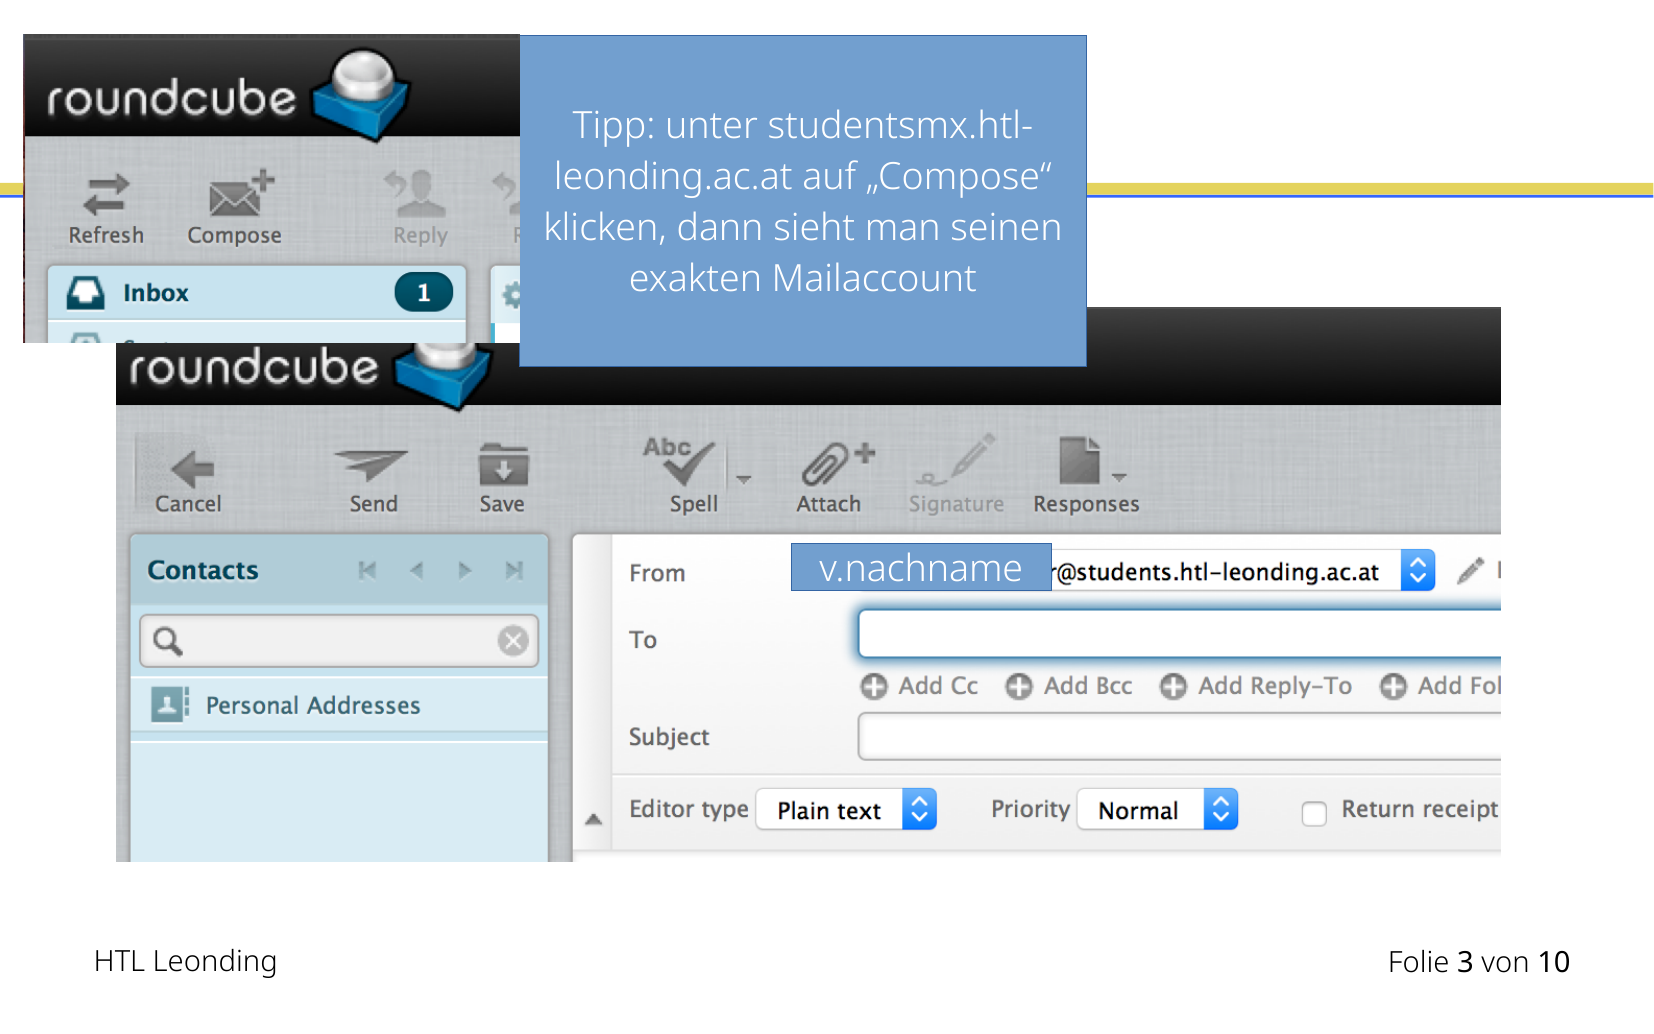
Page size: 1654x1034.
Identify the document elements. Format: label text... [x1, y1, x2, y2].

text_box v.nachname [791, 543, 1052, 591]
text_box Tipp: unter studentsmx.htl-leonding.ac.at auf „Compose“ klicken, dann sieht man seinen exakten Mailaccount [519, 35, 1087, 367]
picture [23, 34, 1501, 862]
